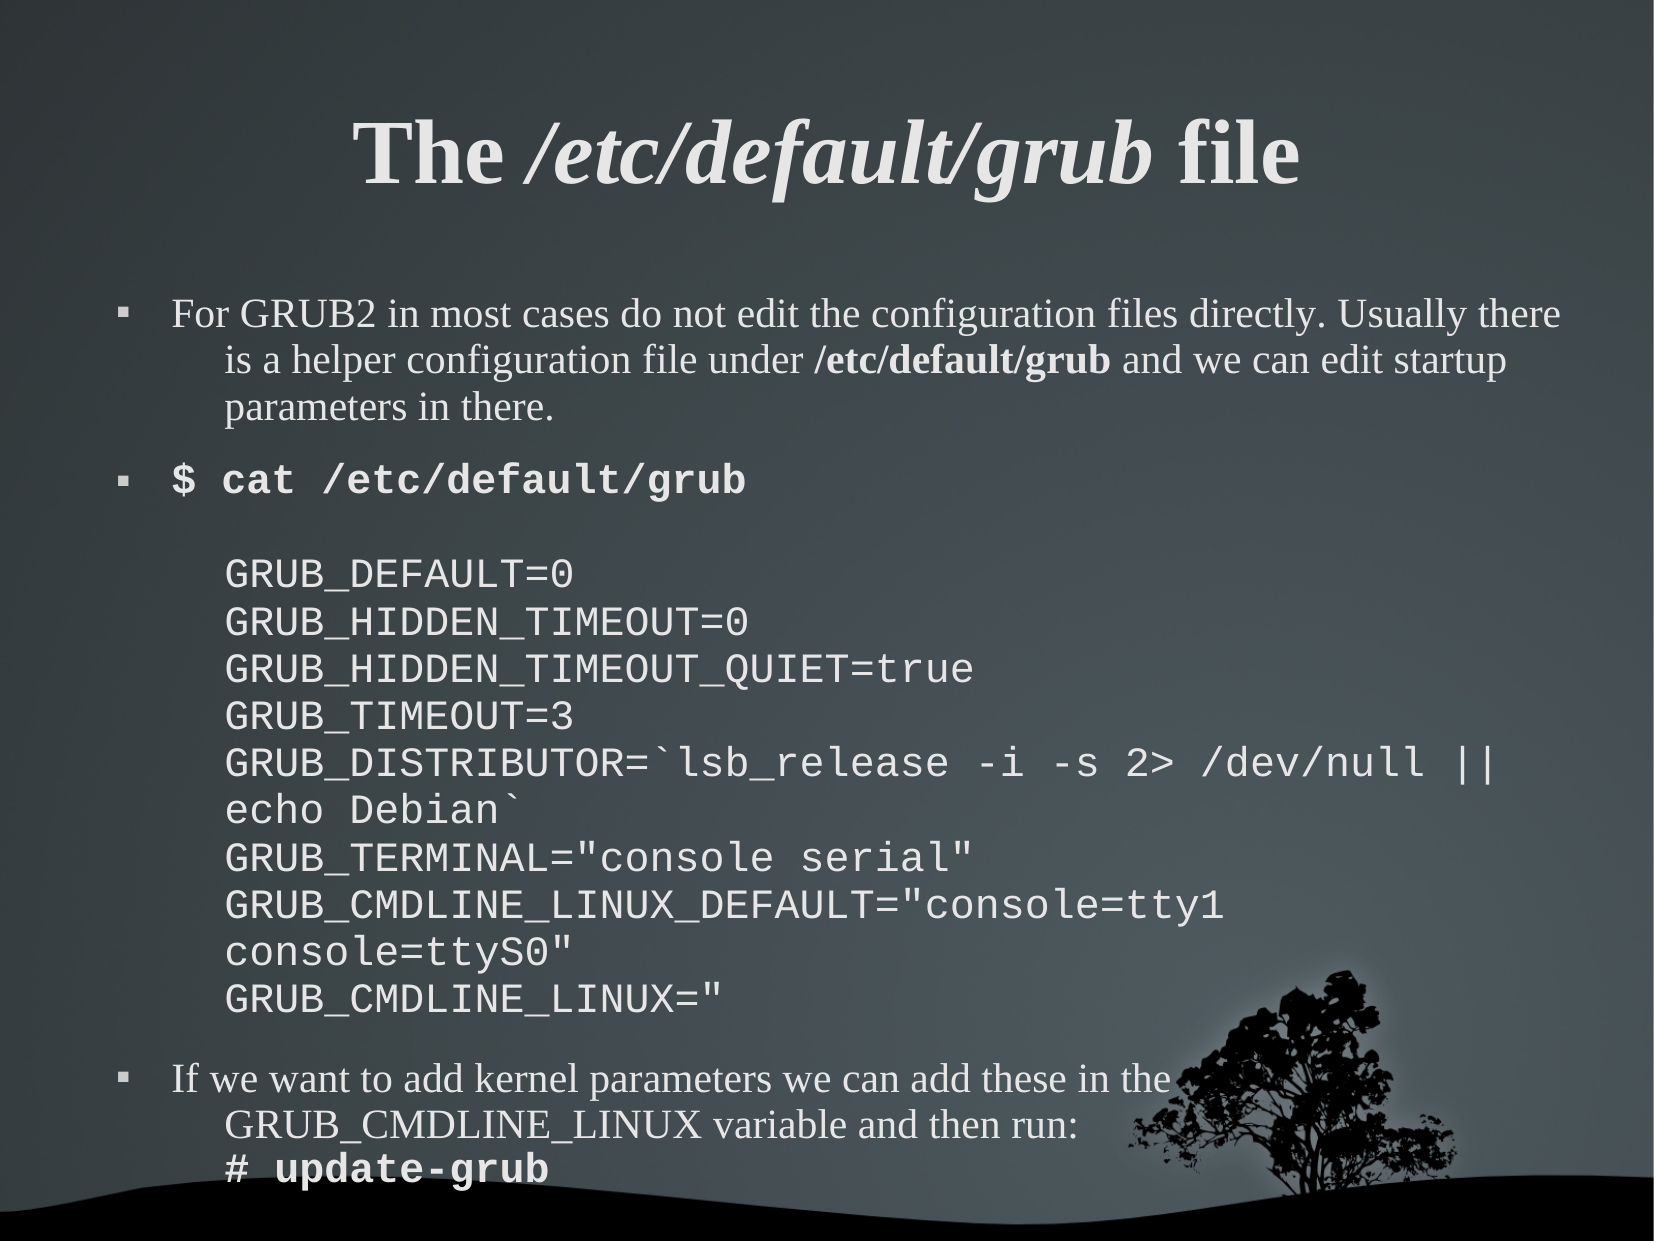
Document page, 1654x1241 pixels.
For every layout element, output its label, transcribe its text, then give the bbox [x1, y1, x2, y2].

title The /etc/default/grub file [82, 49, 1571, 257]
picture [0, 0, 1654, 1241]
list For GRUB2 in most cases do not edit the configuration files directly. Usually there is a helper configuration file under /etc/default/grub and we can edit startup parameters in there. $ cat /etc/default/grub GRUB_DEFAULT=0 GRUB_HIDDEN_TIMEOUT=0 GRUB_HIDDEN_TIMEOUT_QUIET=true GRUB_TIMEOUT=3 GRUB_DISTRIBUTOR=`lsb_release -i -s 2> /dev/null || echo Debian` GRUB_TERMINAL="console serial" GRUB_CMDLINE_LINUX_DEFAULT="console=tty1 console=ttyS0" GRUB_CMDLINE_LINUX=" If we want to add kernel parameters we can add these in the GRUB_CMDLINE_LINUX variable and then run: # update-grub [82, 290, 1571, 1211]
